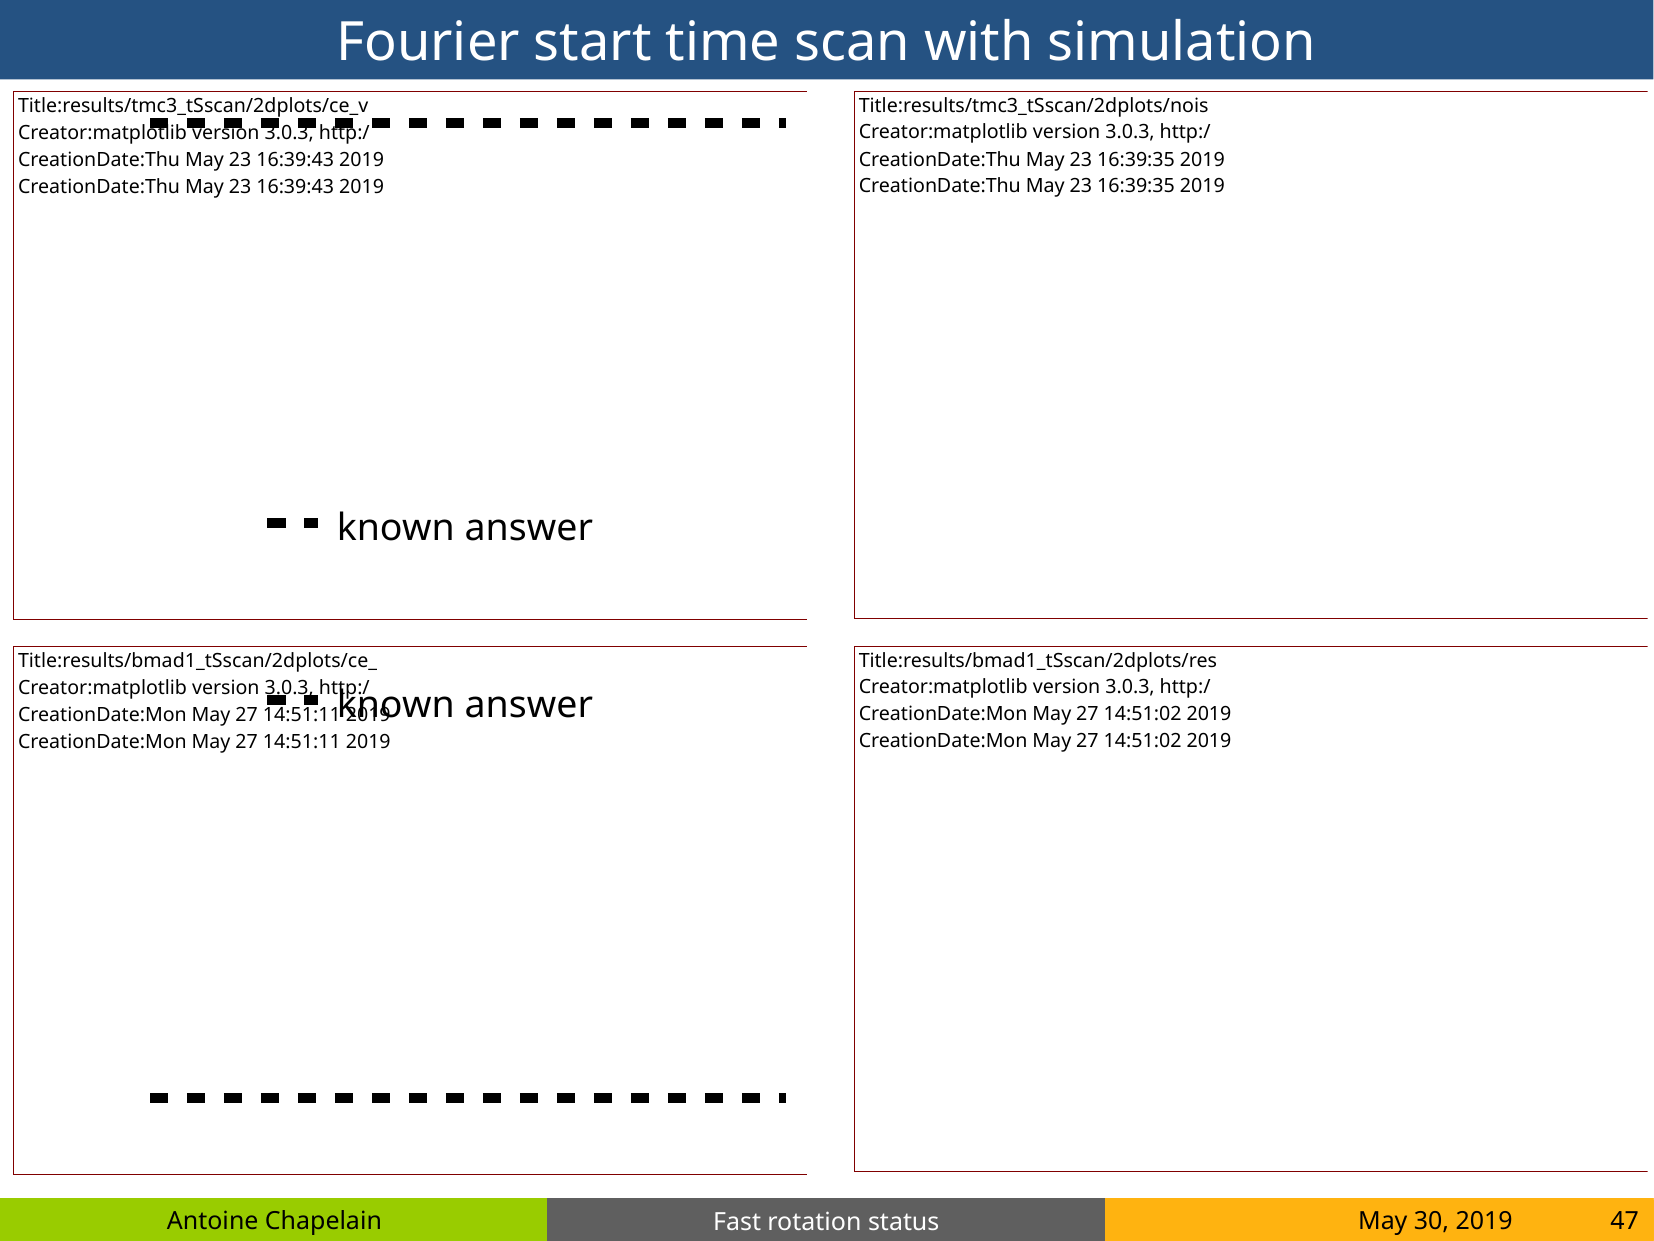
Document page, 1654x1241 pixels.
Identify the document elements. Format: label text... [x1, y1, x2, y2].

picture [852, 90, 1648, 619]
text_box known answer [150, 670, 781, 729]
picture [11, 90, 807, 620]
picture [852, 645, 1648, 1172]
picture [11, 645, 807, 1175]
title Fourier start time scan with simulation [0, 0, 1654, 80]
text_box known answer [150, 493, 781, 552]
